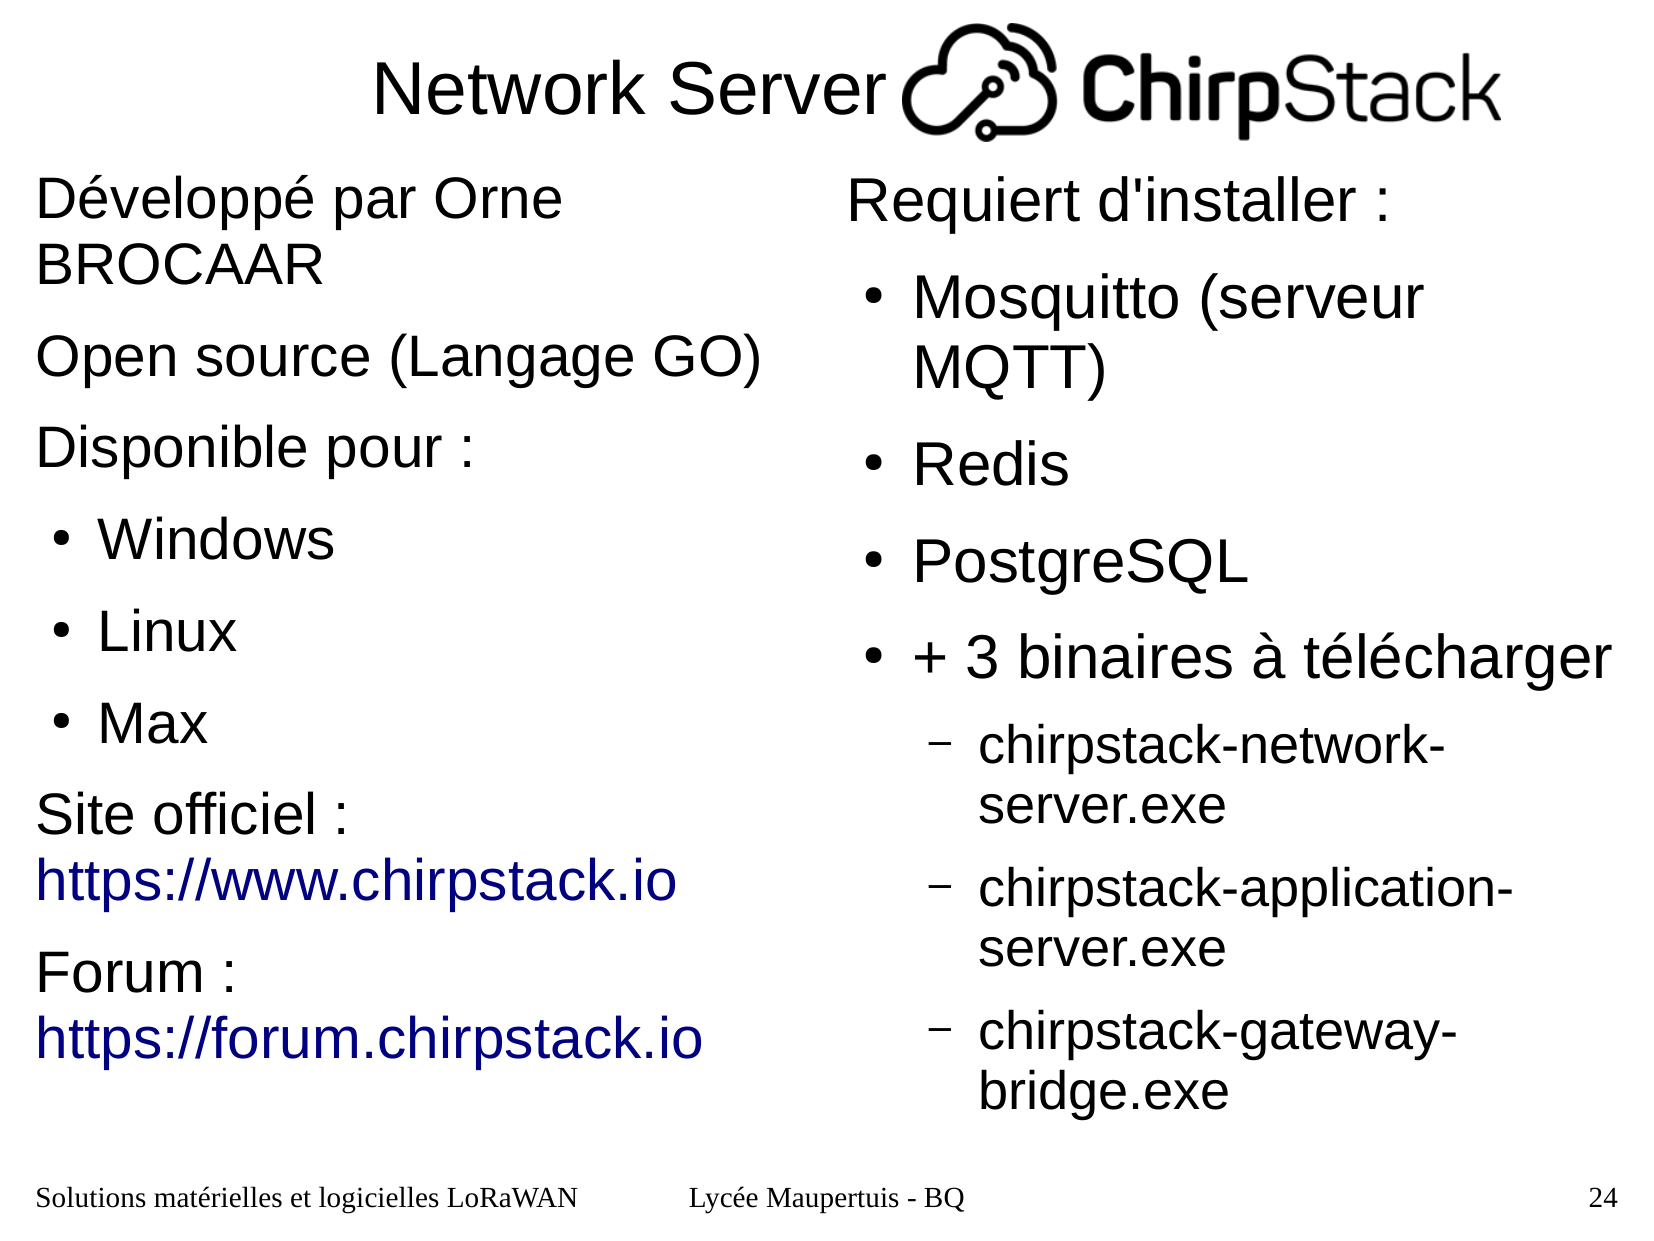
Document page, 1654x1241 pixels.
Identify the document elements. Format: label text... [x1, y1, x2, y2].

title Network Server [35, 35, 1619, 142]
picture [902, 23, 1501, 35]
list Requiert d'installer : Mosquitto (serveur MQTT) Redis PostgreSQL + 3 binaires à télécharger chirpstack-network-server.exe chirpstack-application-server.exe chirpstack-gateway-bridge.exe [846, 165, 1619, 1170]
list Développé par Orne BROCAAR Open source (Langage GO) Disponible pour : Windows Linux Max Site officiel : https://www.chirpstack.io Forum : https://forum.chirpstack.io [35, 165, 808, 1170]
